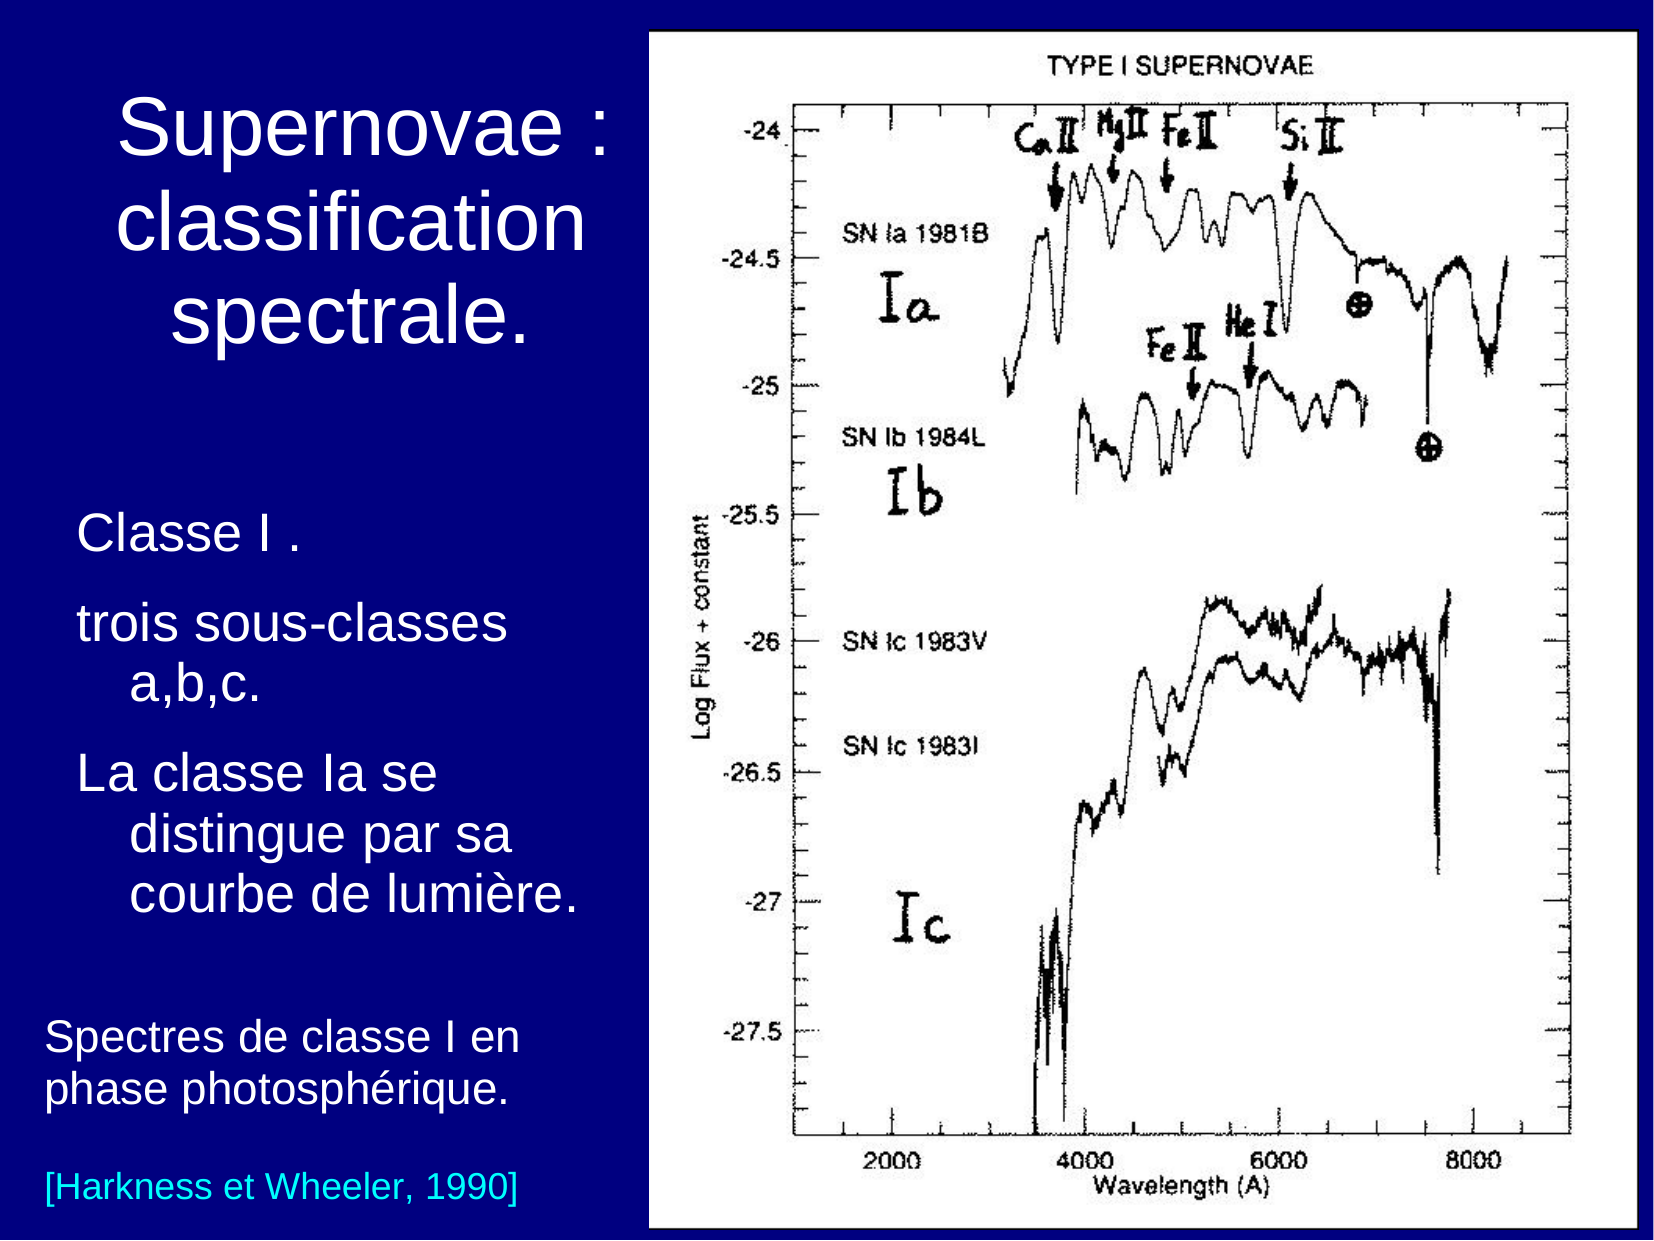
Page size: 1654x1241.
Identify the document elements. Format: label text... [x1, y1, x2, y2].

list Classe I . trois sous-classes a,b,c. La classe Ia se distingue par sa courbe de lumière. [59, 501, 610, 1003]
text_box Spectres de classe I en phase photosphérique. [Harkness et Wheeler, 1990] [29, 1003, 633, 1214]
title Supernovae : classification spectrale. [82, 49, 621, 384]
picture [649, 29, 1639, 1230]
